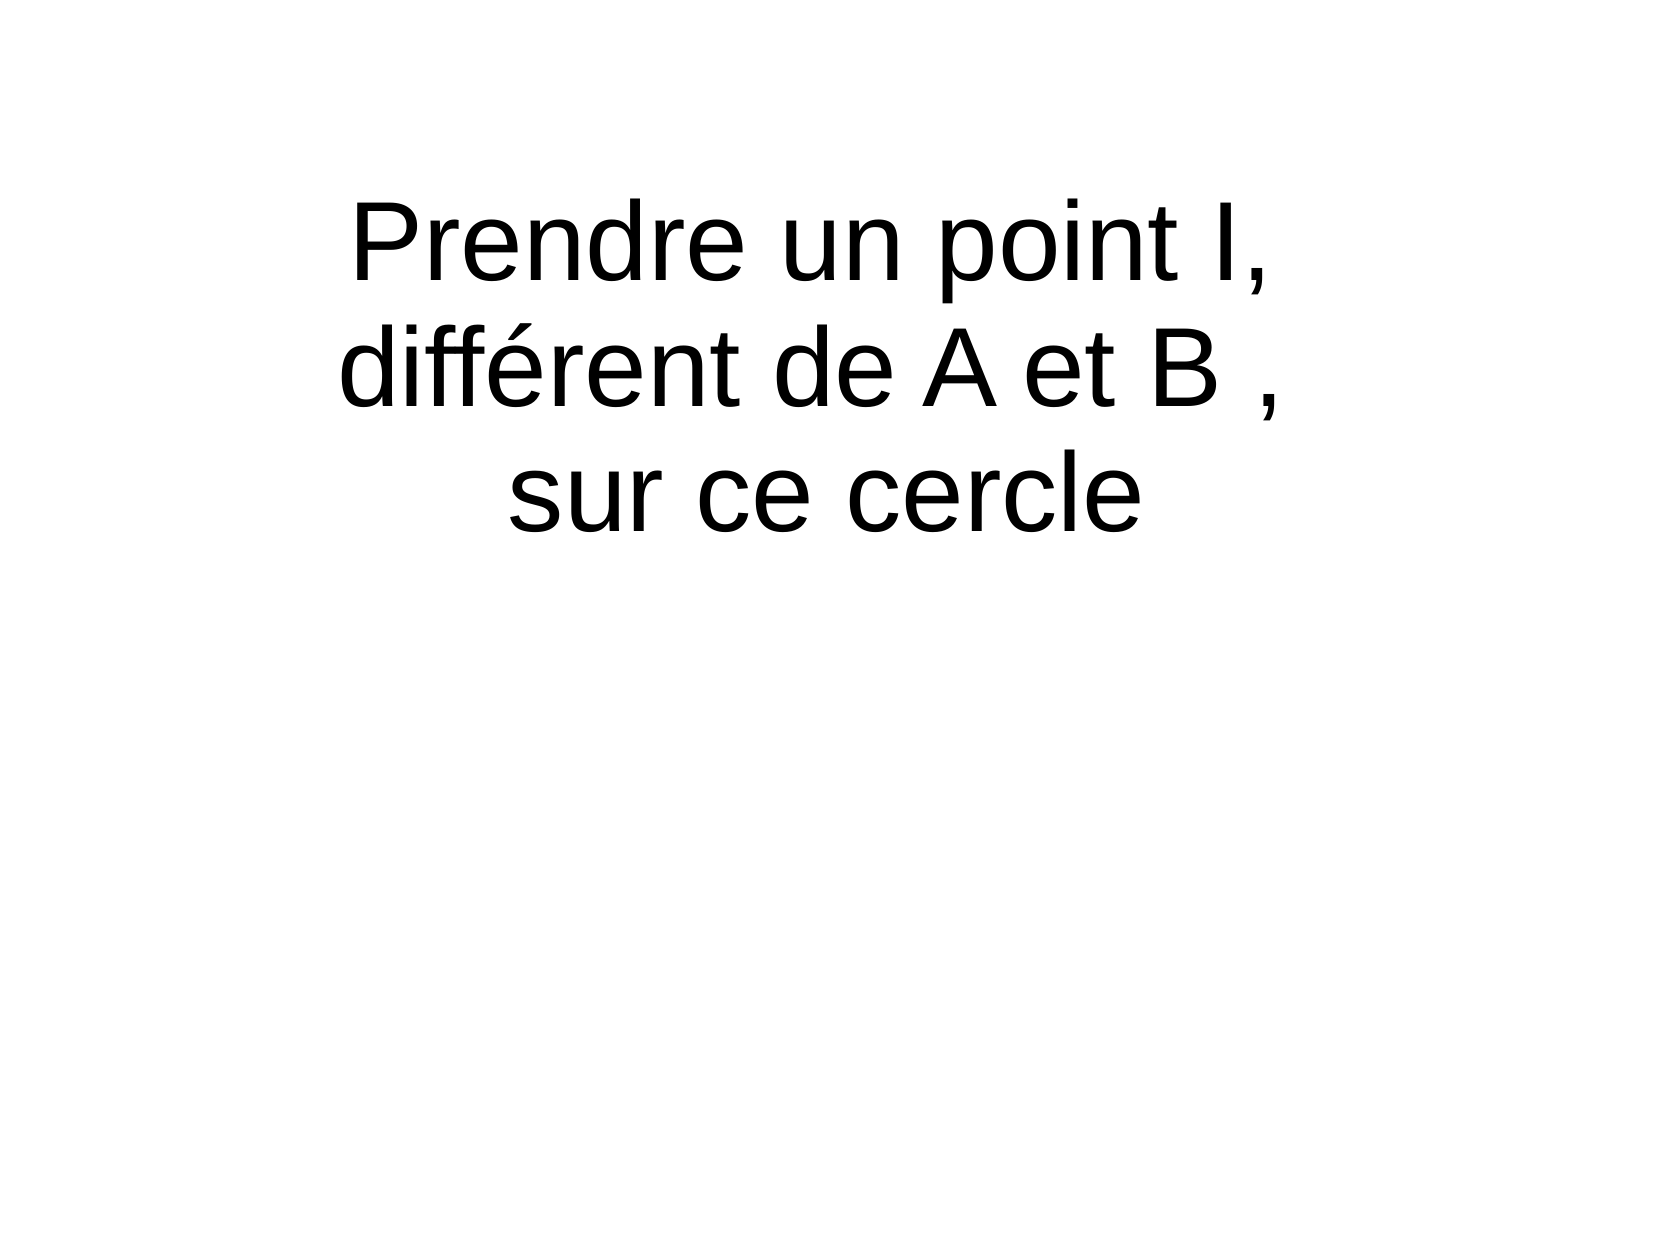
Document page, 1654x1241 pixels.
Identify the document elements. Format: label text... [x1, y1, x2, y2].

subtitle Prendre un point I, différent de A et B , sur ce cercle [82, 96, 1571, 638]
